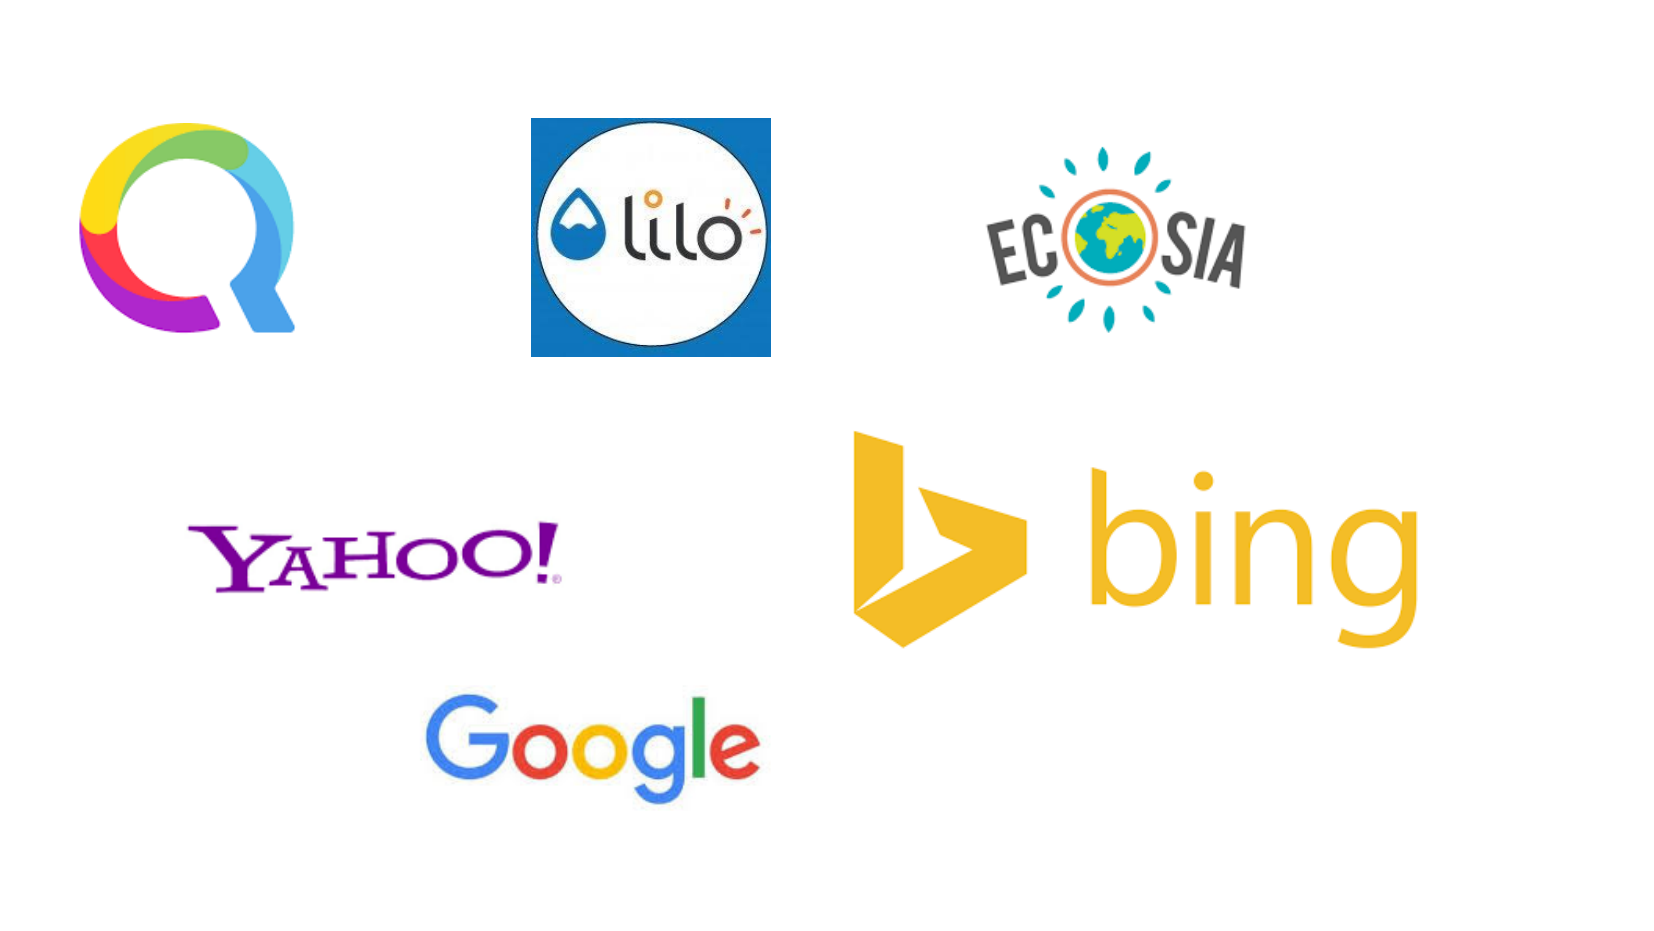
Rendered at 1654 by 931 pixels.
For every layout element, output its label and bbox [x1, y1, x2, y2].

picture [99, 413, 827, 886]
picture [9, 123, 367, 360]
picture [853, 430, 1418, 650]
picture [531, 118, 771, 357]
picture [844, 127, 1388, 355]
